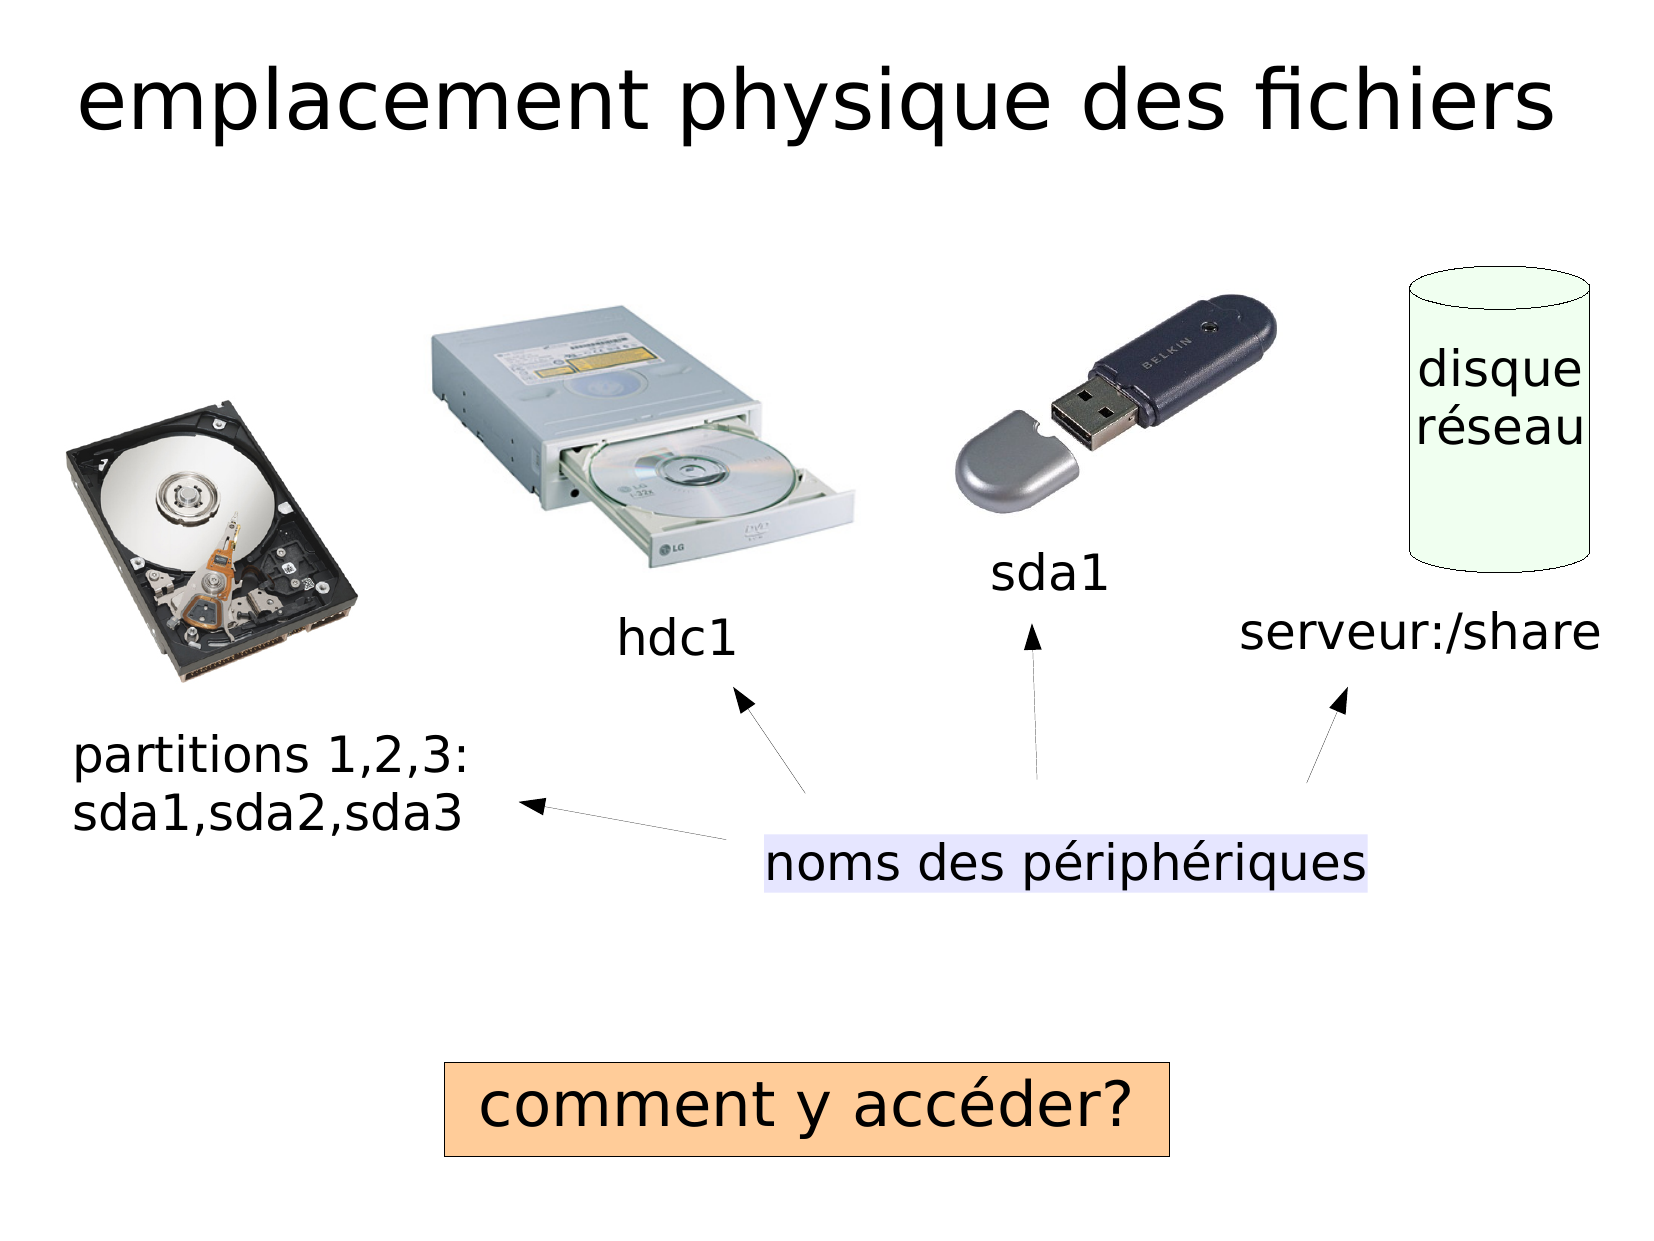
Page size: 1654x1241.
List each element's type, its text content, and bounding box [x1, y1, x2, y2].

text_box serveur:/share [1239, 602, 1603, 661]
text_box noms des périphériques [764, 834, 1368, 893]
text_box disque réseau [1415, 339, 1587, 457]
text_box sda1 [990, 543, 1366, 687]
picture [57, 225, 1298, 696]
text_box partitions 1,2,3: sda1,sda2,sda3 [71, 725, 483, 843]
text_box hdc1 [616, 609, 756, 668]
title emplacement physique des fichiers [0, 34, 1654, 157]
text_box [1409, 266, 1590, 573]
text_box comment y accéder? [478, 1068, 1136, 1141]
text_box [444, 1062, 1170, 1157]
